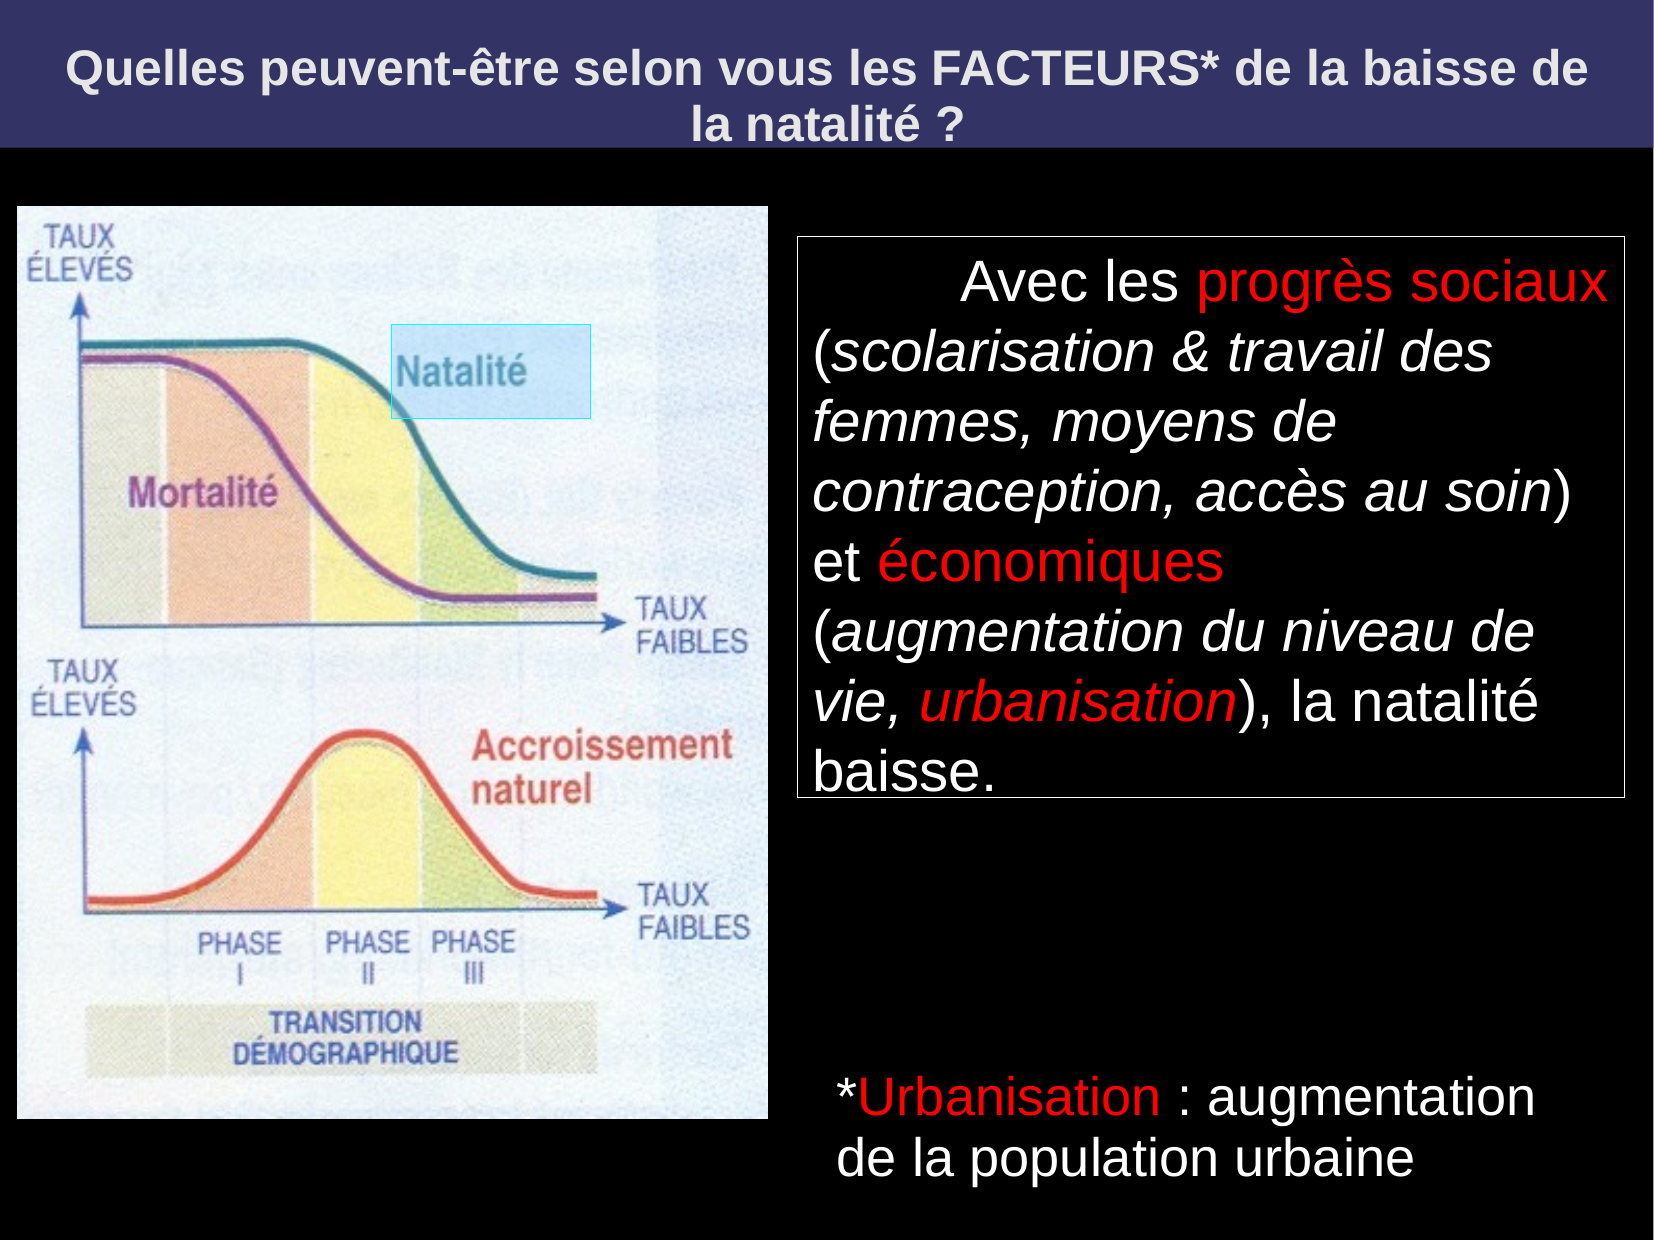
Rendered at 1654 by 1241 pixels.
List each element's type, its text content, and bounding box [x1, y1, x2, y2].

text_box Quelles peuvent-être selon vous les FACTEURS* de la baisse de la natalité ? [0, 0, 1654, 148]
picture [17, 206, 768, 1119]
text_box *Urbanisation : augmentation de la population urbaine [821, 1059, 1619, 1196]
text_box [391, 324, 591, 419]
text_box Avec les progrès sociaux (scolarisation & travail des femmes, moyens de contraception, accès au soin) et économiques (augmentation du niveau de vie, urbanisation), la natalité baisse. [797, 236, 1625, 798]
